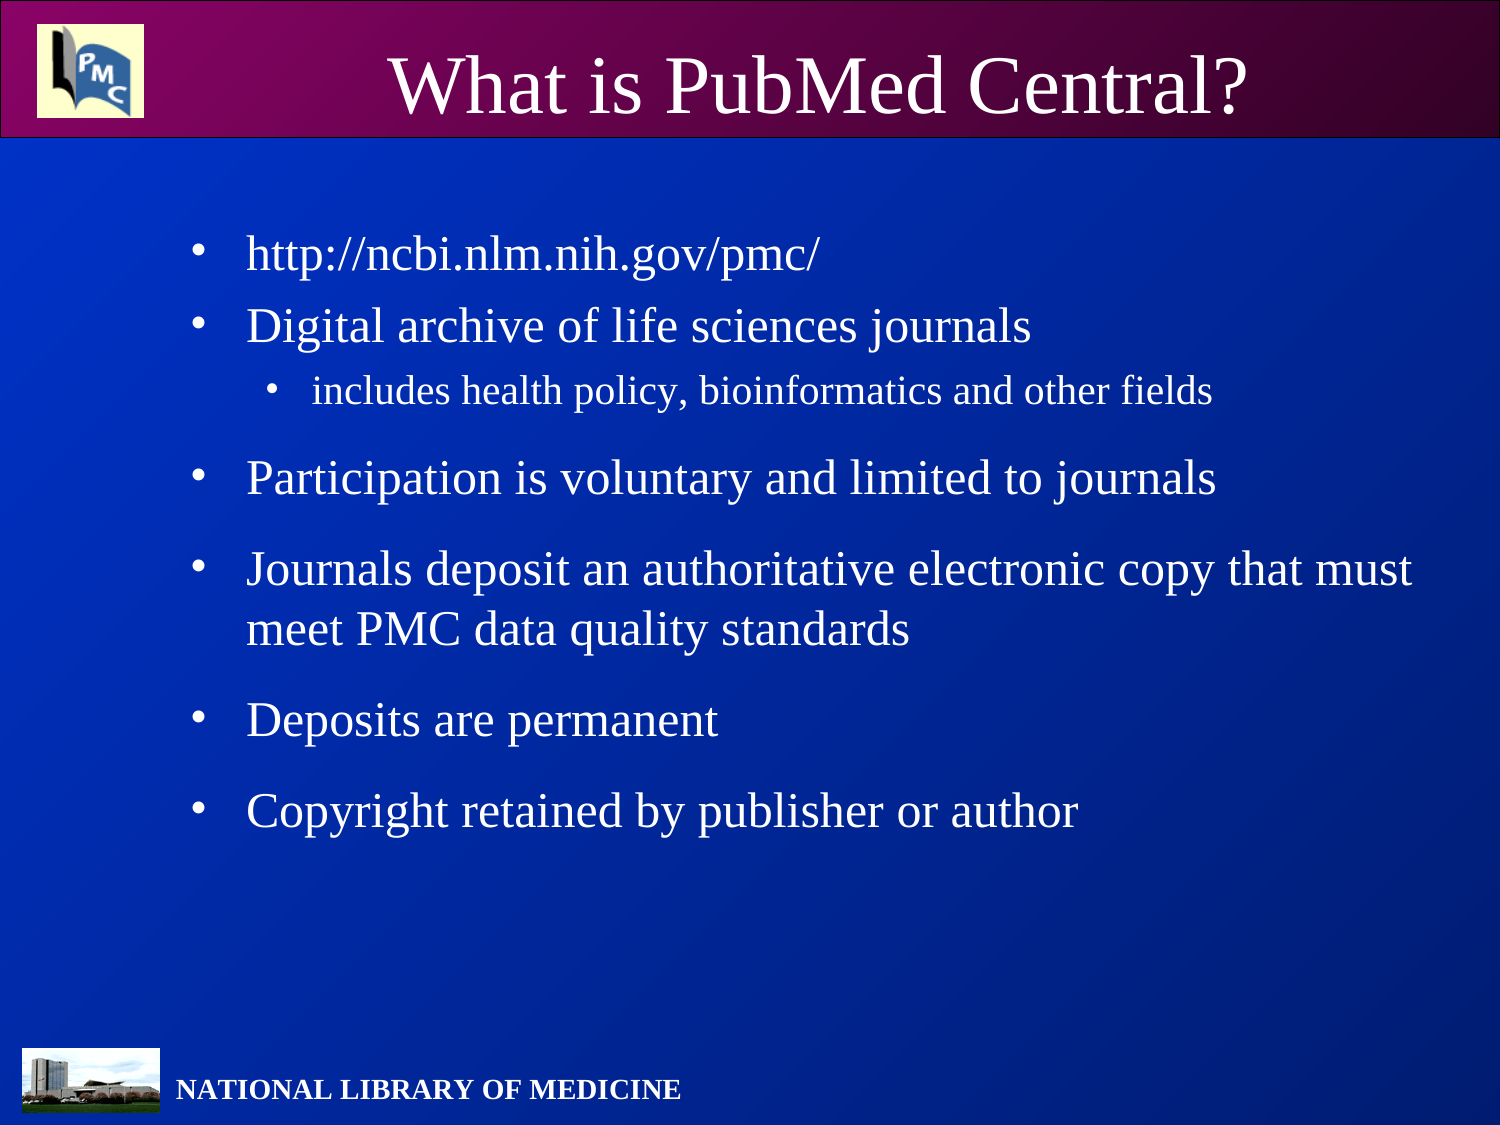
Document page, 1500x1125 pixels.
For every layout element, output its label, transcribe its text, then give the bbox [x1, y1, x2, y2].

picture [22, 1048, 160, 1113]
title What is PubMed Central? [174, 22, 1463, 138]
list http://ncbi.nlm.nih.gov/pmc/ Digital archive of life sciences journals includes health policy, bioinformatics and other fields Participation is voluntary and limited to journals Journals deposit an authoritative electronic copy that must meet PMC data quality standards Deposits are permanent Copyright retained by publisher or author [174, 212, 1463, 1026]
